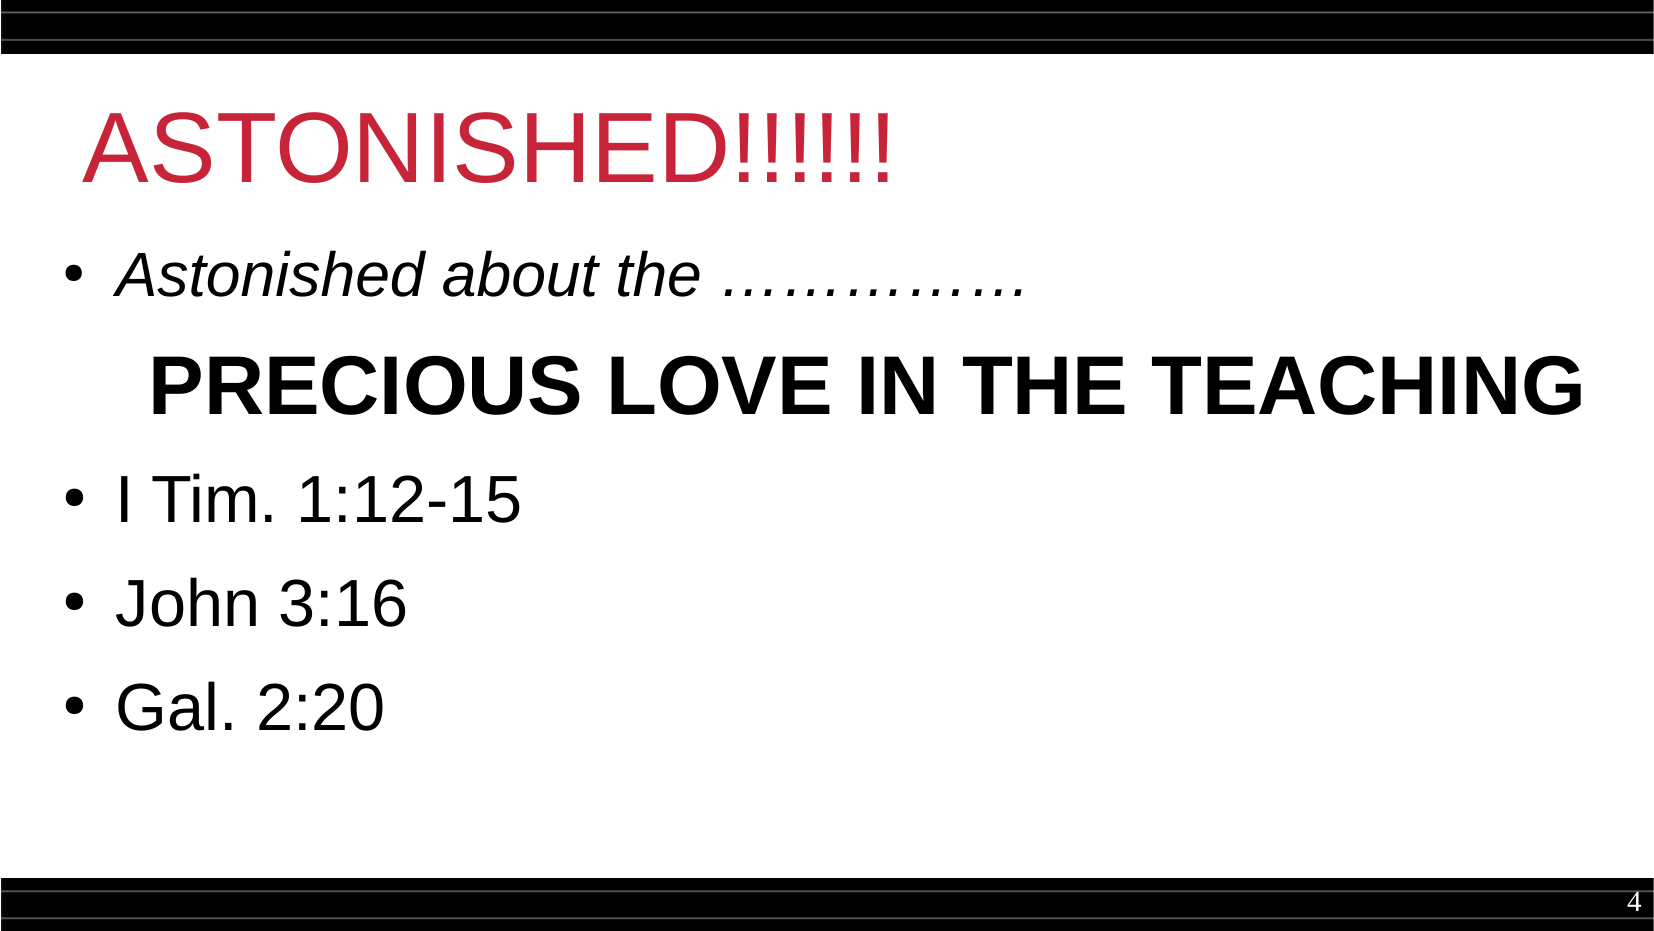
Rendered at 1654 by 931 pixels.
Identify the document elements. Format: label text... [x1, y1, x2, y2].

title ASTONISHED!!!!!! [82, 69, 1571, 226]
picture [1, 0, 1654, 54]
picture [1, 878, 1654, 931]
list Astonished about the …………… PRECIOUS LOVE IN THE TEACHING I Tim. 1:12-15 John 3:16 Gal. 2:20 [45, 240, 1621, 826]
